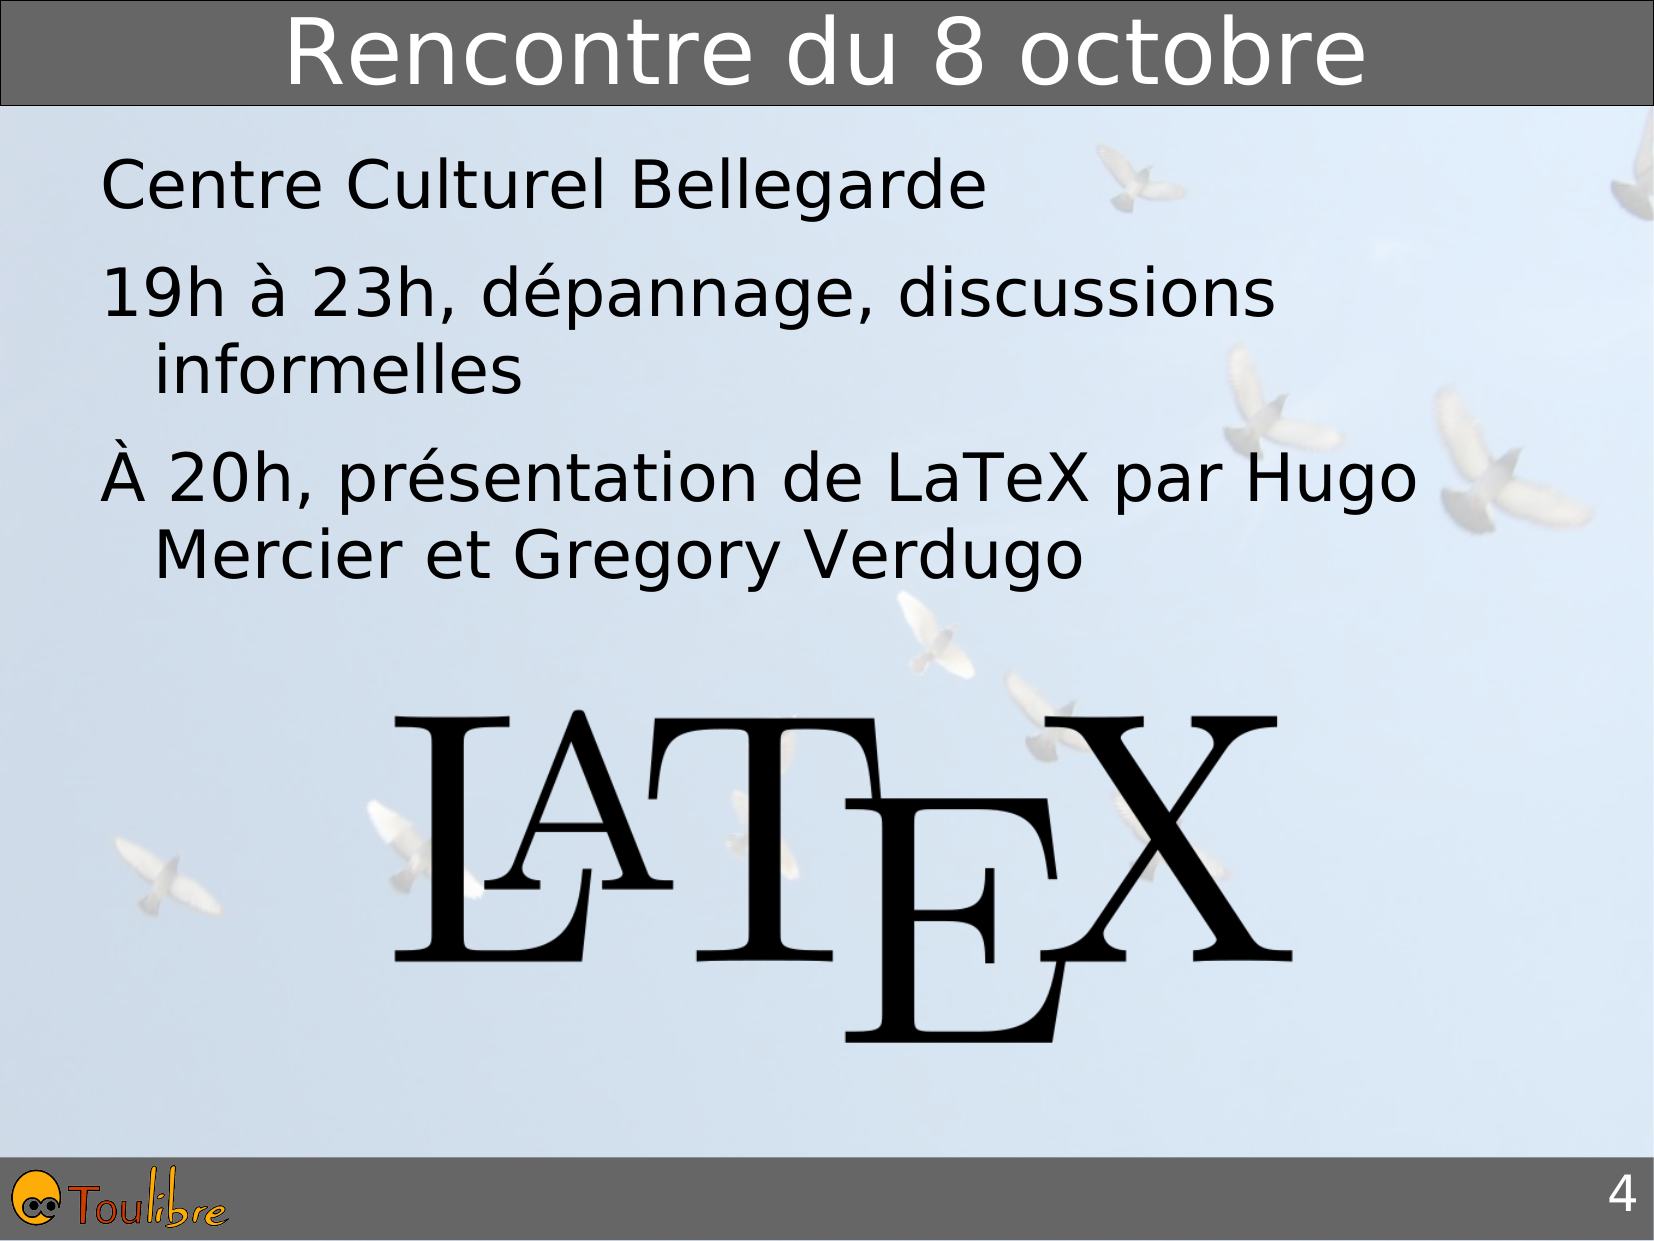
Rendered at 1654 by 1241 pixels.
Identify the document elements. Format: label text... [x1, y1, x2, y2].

picture [11, 1165, 229, 1228]
title Rencontre du 8 octobre [0, 0, 1654, 107]
picture [363, 678, 1324, 1079]
list Centre Culturel Bellegarde 19h à 23h, dépannage, discussions informelles À 20h, présentation de LaTeX par Hugo Mercier et Gregory Verdugo [82, 146, 1571, 1094]
